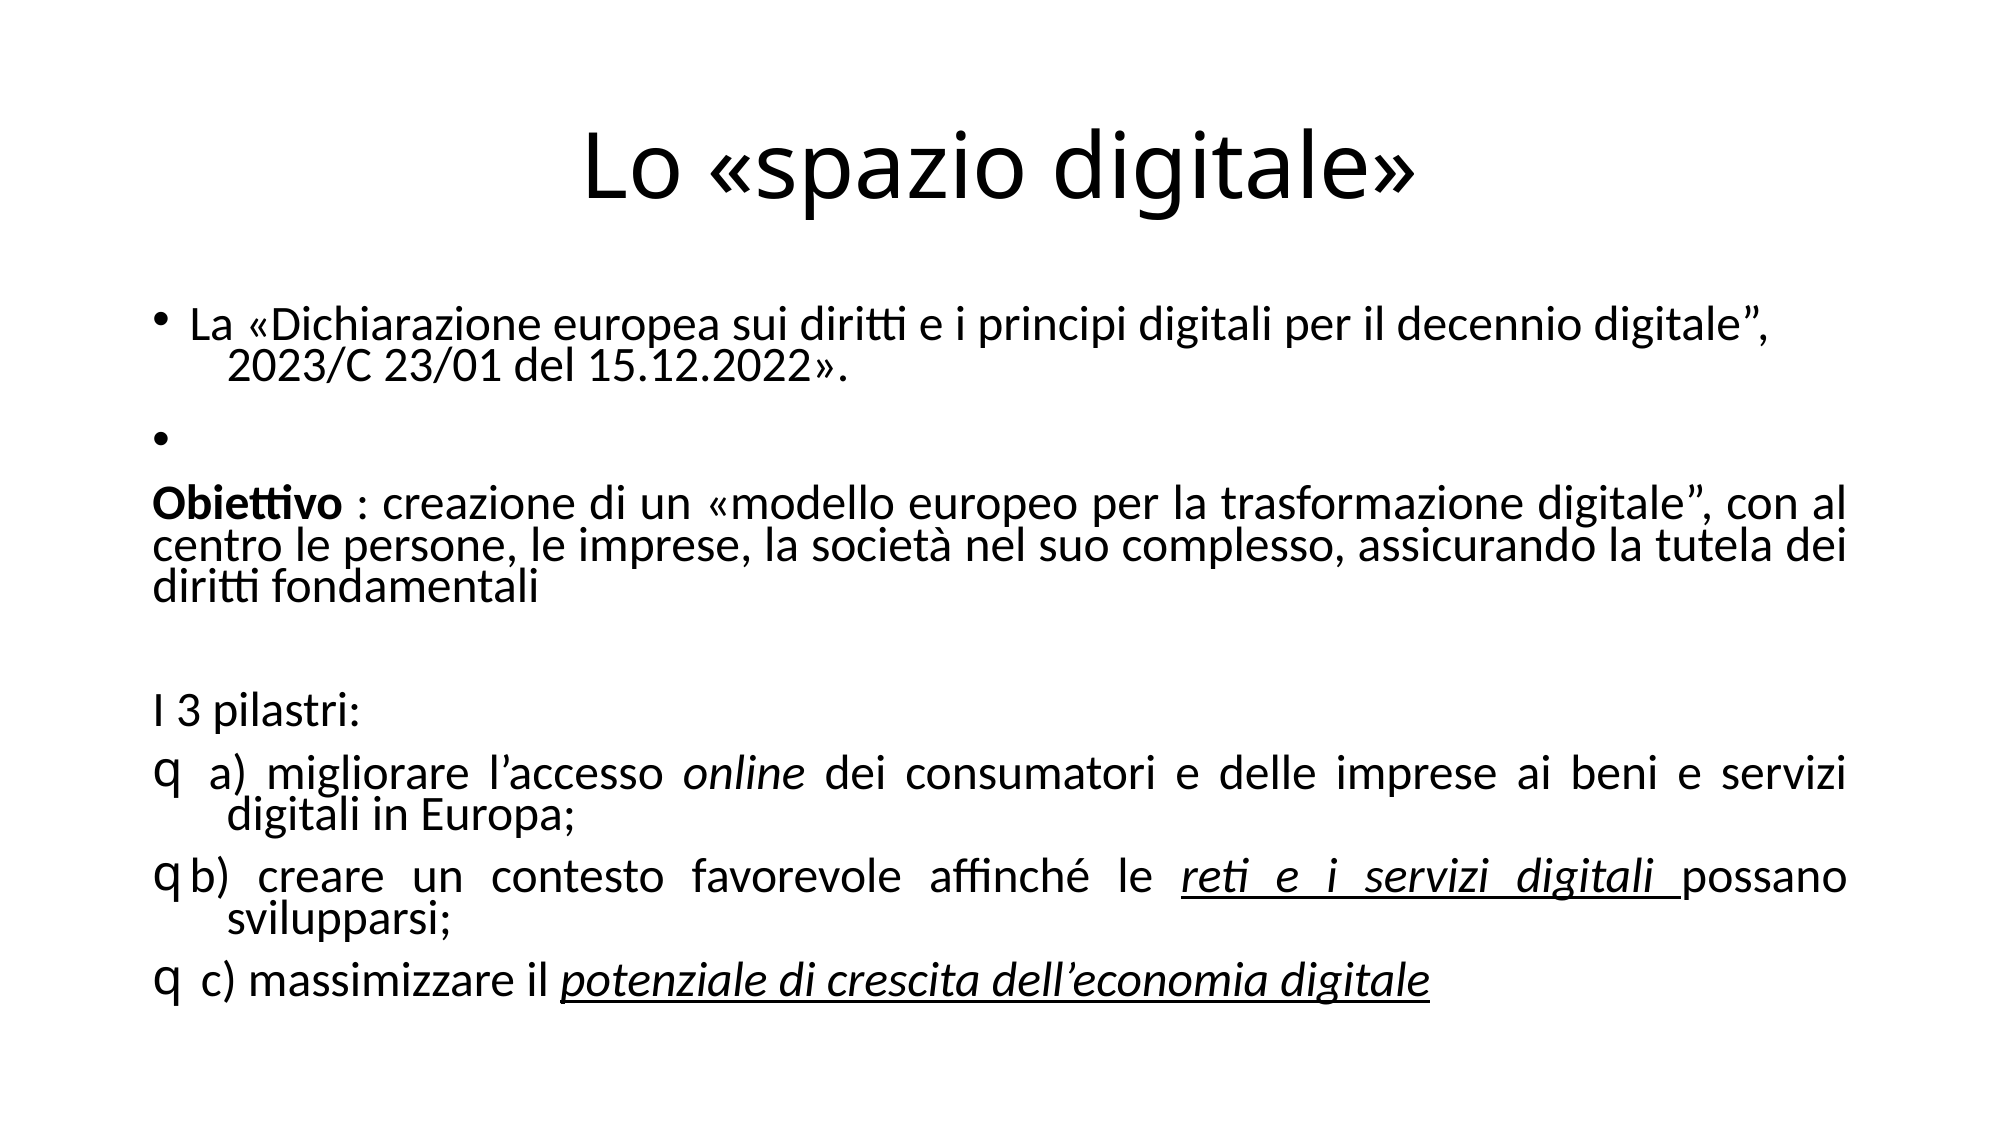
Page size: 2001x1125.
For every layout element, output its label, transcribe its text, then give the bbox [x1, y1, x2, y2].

list La «Dichiarazione europea sui diritti e i principi digitali per il decennio digitale”, 2023/C 23/01 del 15.12.2022». Obiettivo : creazione di un «modello europeo per la trasformazione digitale”, con al centro le persone, le imprese, la società nel suo complesso, assicurando la tutela dei diritti fondamentali I 3 pilastri: a) migliorare l’accesso online dei consumatori e delle imprese ai beni e servizi digitali in Europa; b) creare un contesto favorevole affinché le reti e i servizi digitali possano svilupparsi; c) massimizzare il potenziale di crescita dell’economia digitale [137, 299, 1863, 1014]
title Lo «spazio digitale» [137, 59, 1863, 278]
